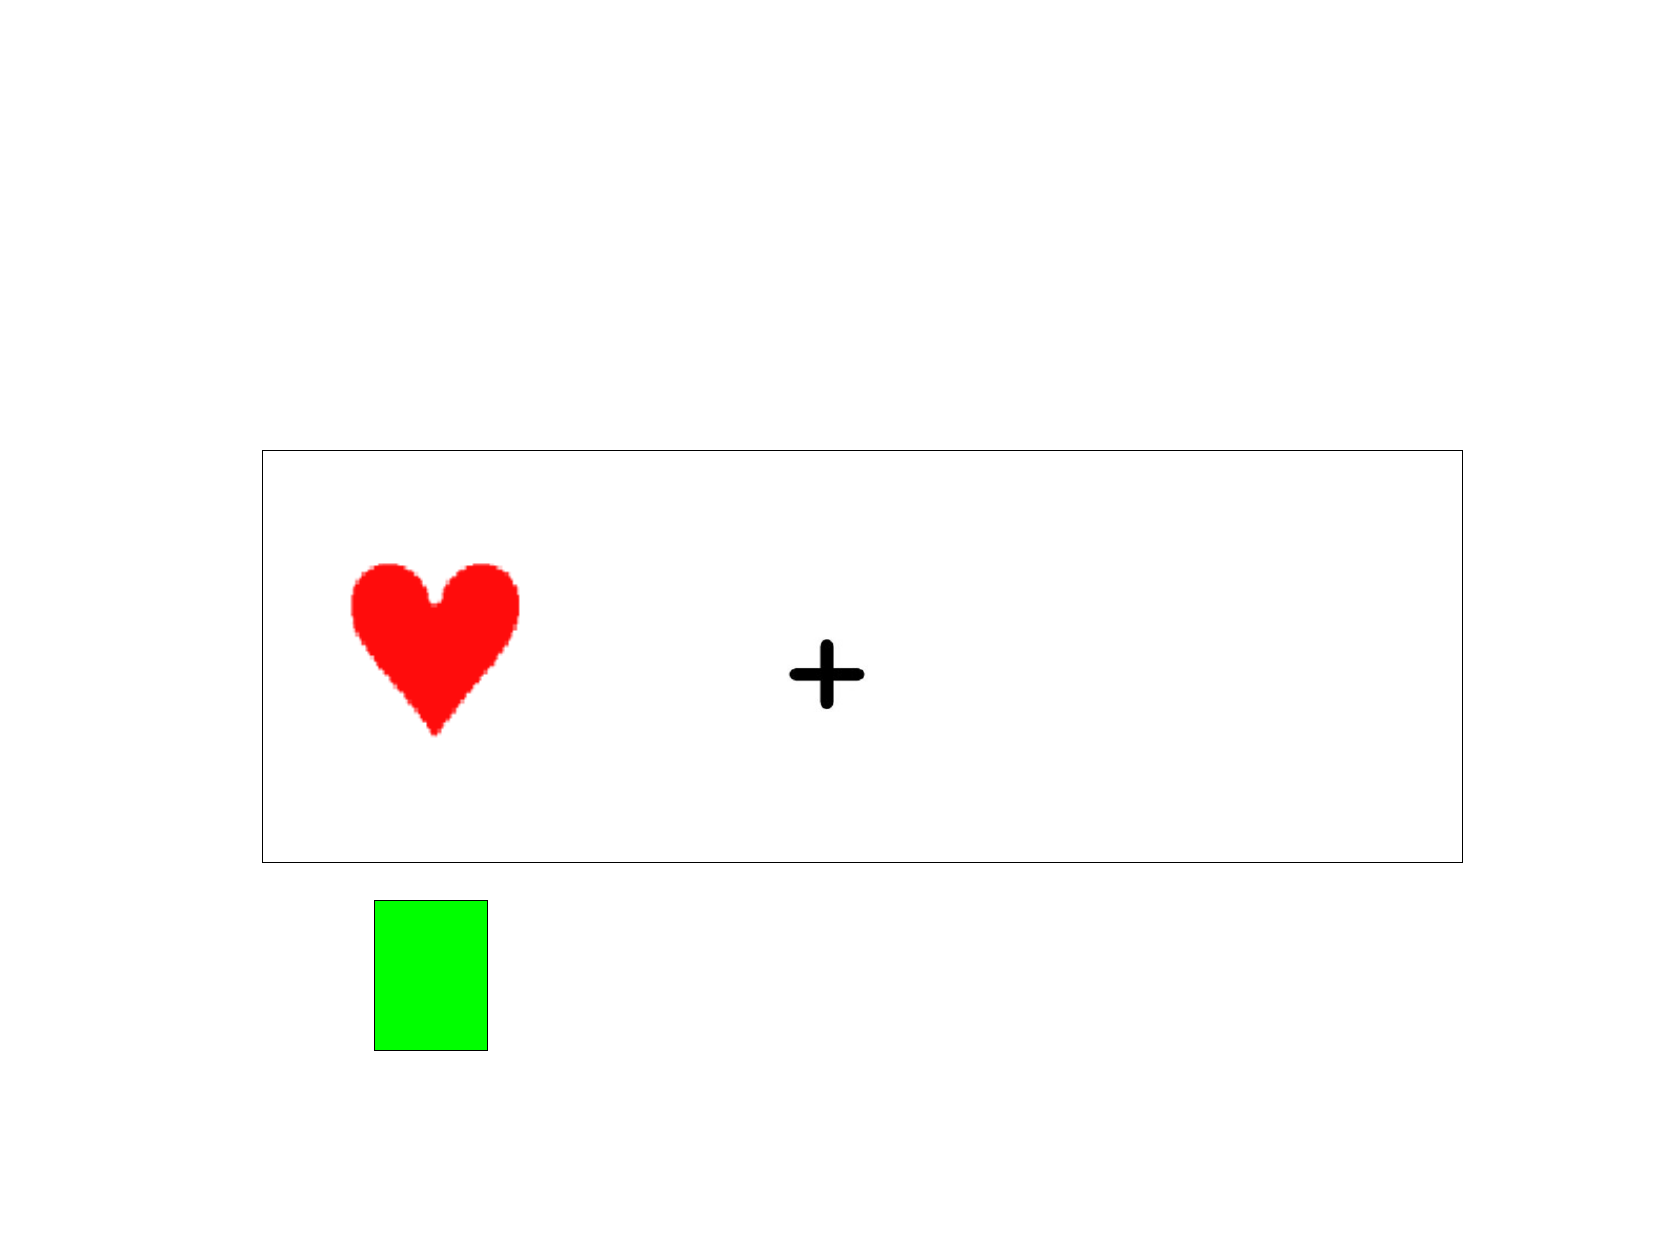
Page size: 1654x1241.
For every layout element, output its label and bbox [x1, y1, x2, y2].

picture [341, 562, 526, 746]
text_box [262, 450, 1463, 863]
text_box [374, 900, 488, 1051]
picture [787, 637, 868, 712]
